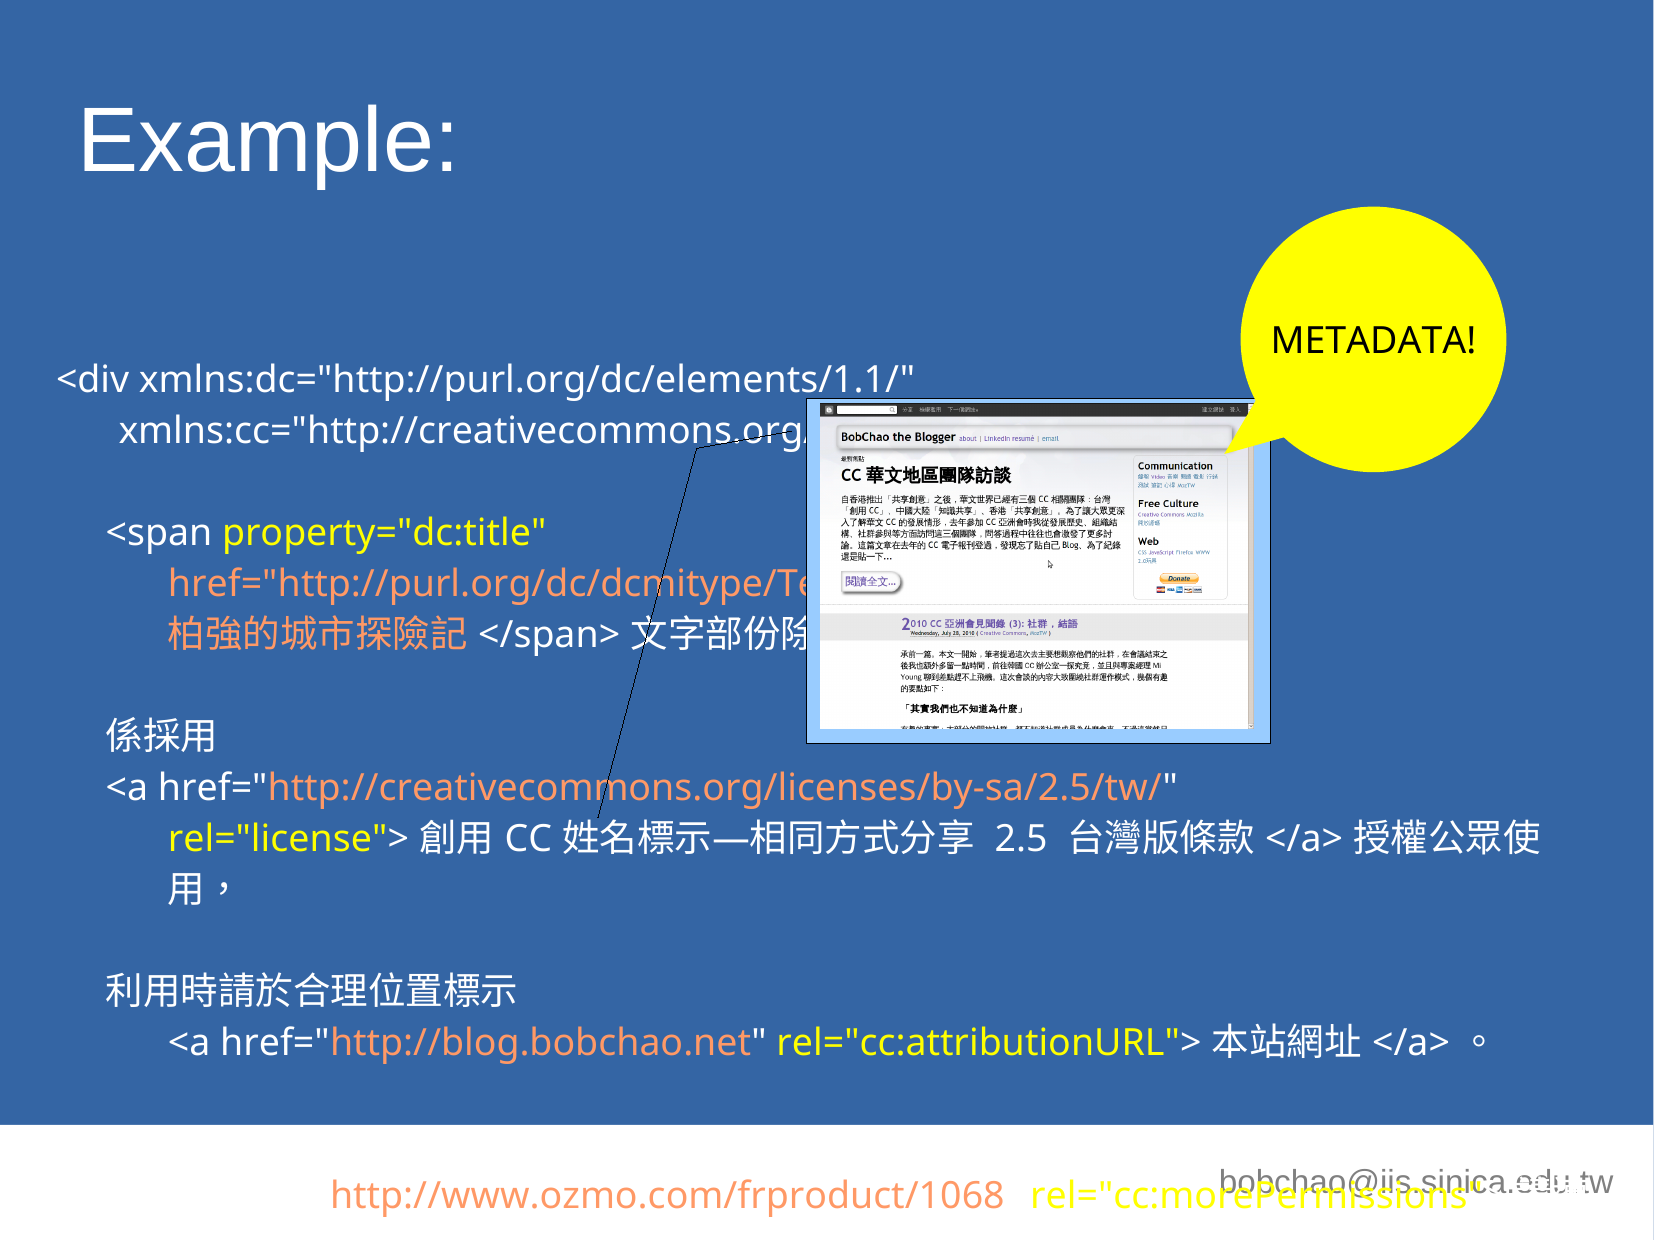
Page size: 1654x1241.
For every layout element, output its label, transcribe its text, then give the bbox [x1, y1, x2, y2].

picture [820, 403, 1254, 729]
text_box <div xmlns:dc="http://purl.org/dc/elements/1.1/" xmlns:cc="http://creativecommons.org/ns#"> <span property="dc:title" href="http://purl.org/dc/dcmitype/Text" rel="dc:type"> 柏強的城市探險記</span>文字部份除另有聲明外， 係採用 <a href="http://creativecommons.org/licenses/by-sa/2.5/tw/" rel="license">創用CC姓名標示—相同方式分享 2.5 台灣版條款</a>授權公眾使用， 利用時請於合理位置標示 <a href="http://blog.bobchao.net" rel="cc:attributionURL">本站網址</a>。 其他使用範圍 <a href="http://www.ozmo.com/frproduct/1068" rel="cc:morePermissions">請連絡我</a>。 </div> [41, 344, 1625, 1035]
title Example: [77, 43, 1566, 237]
text_box [597, 431, 792, 818]
text_box METADATA! [1224, 206, 1507, 473]
text_box [806, 398, 1270, 743]
